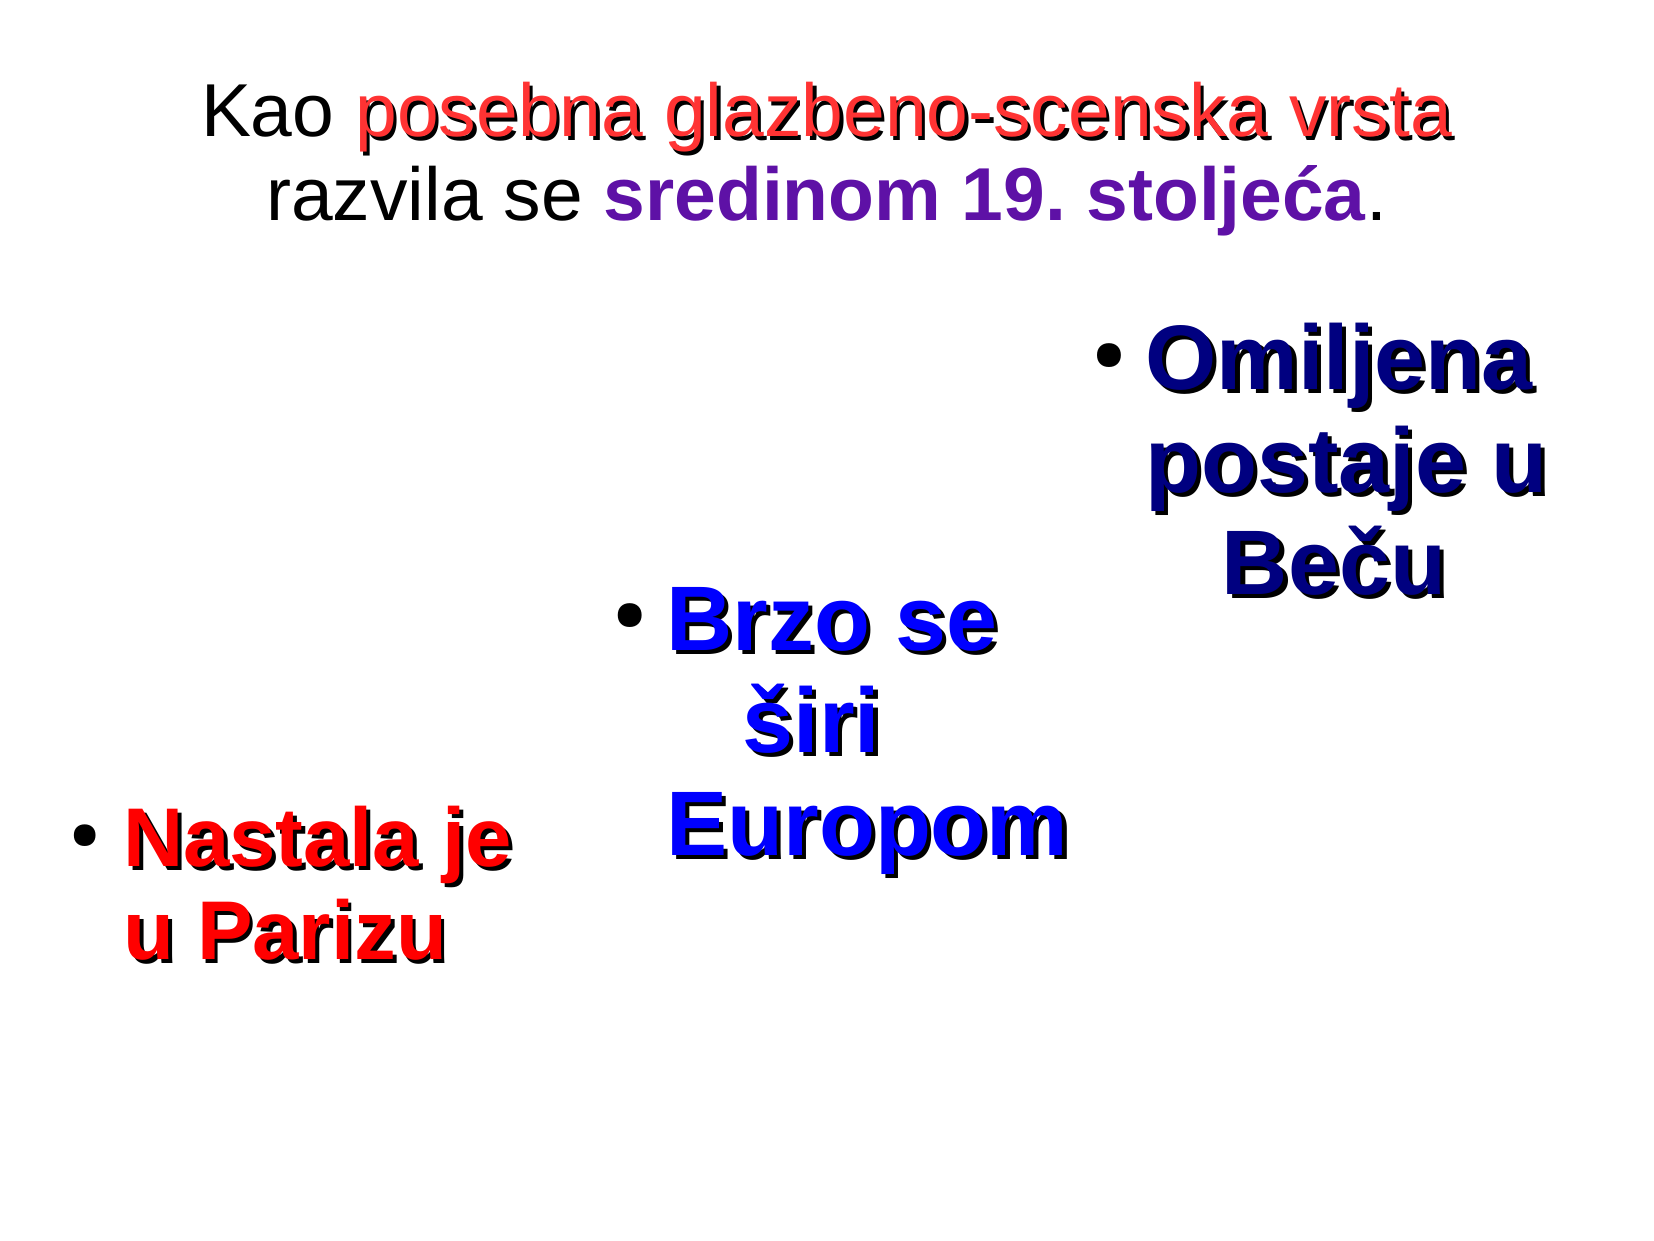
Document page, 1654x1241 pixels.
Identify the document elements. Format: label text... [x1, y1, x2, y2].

list Nastala je u Parizu [52, 791, 532, 1182]
title Kao posebna glazbeno-scenska vrsta razvila se sredinom 19. stoljeća. [82, 49, 1571, 257]
list Brzo se širi Europom [595, 566, 1075, 958]
list Omiljena postaje u Beču [1074, 306, 1554, 697]
